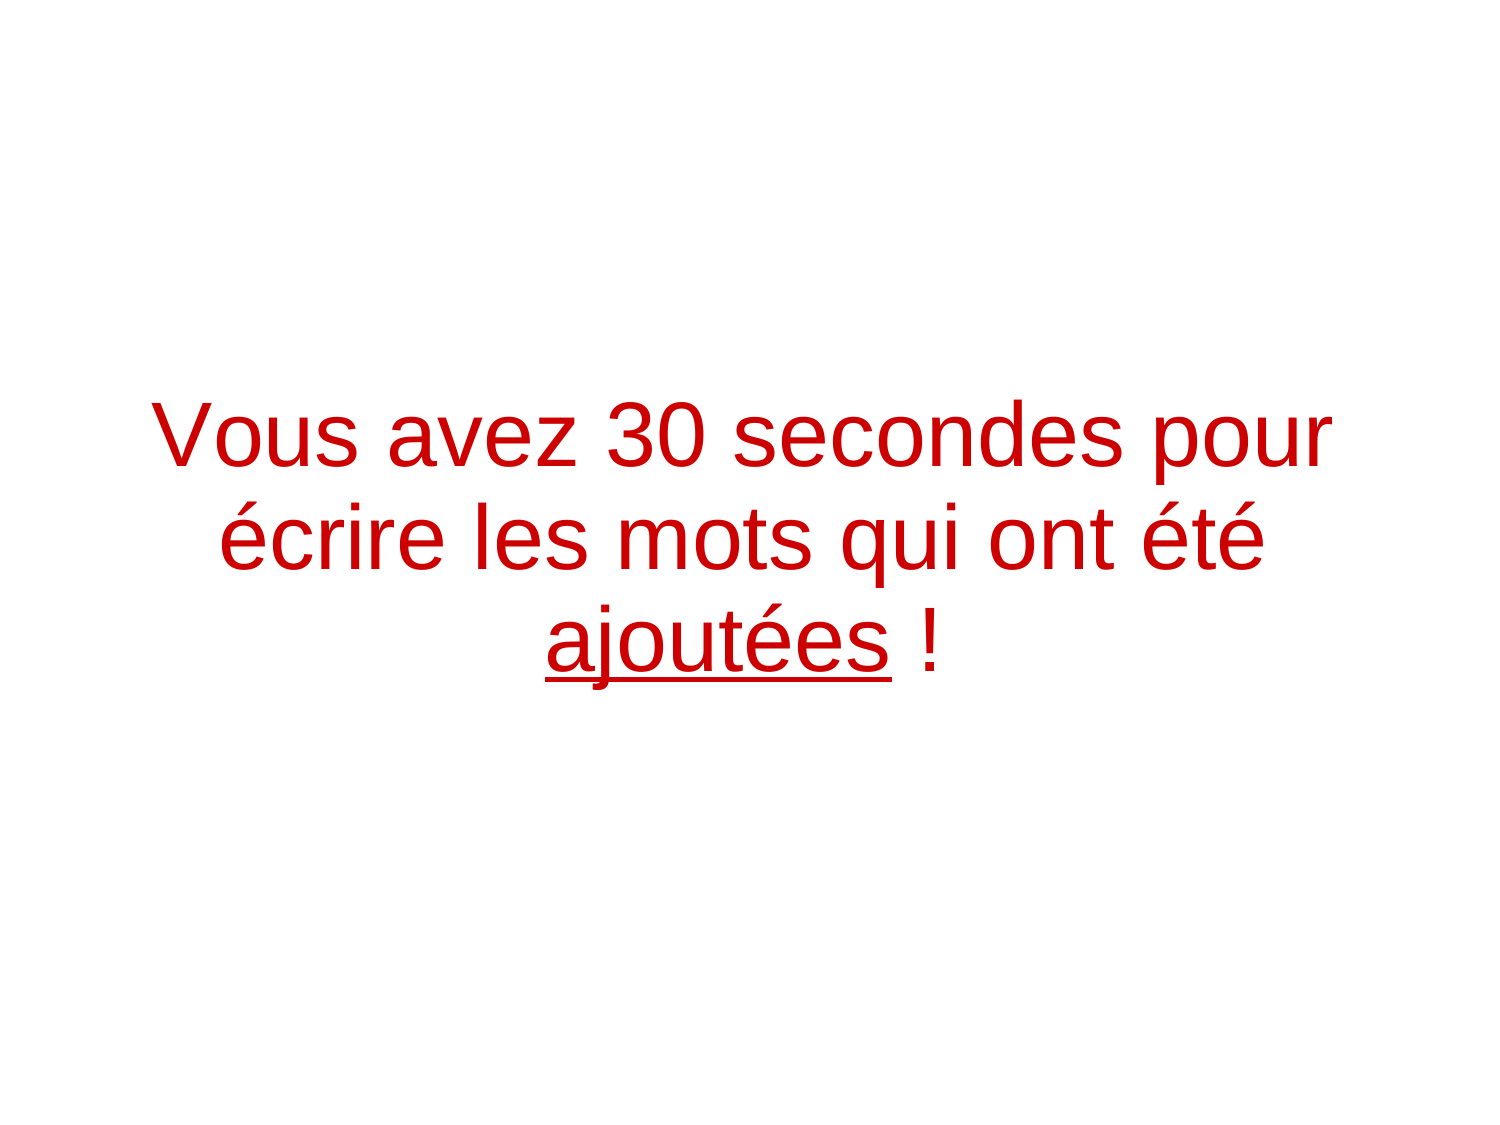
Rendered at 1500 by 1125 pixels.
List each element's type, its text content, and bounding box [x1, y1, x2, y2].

title Vous avez 30 secondes pour écrire les mots qui ont été ajoutées ! [99, 137, 1388, 938]
